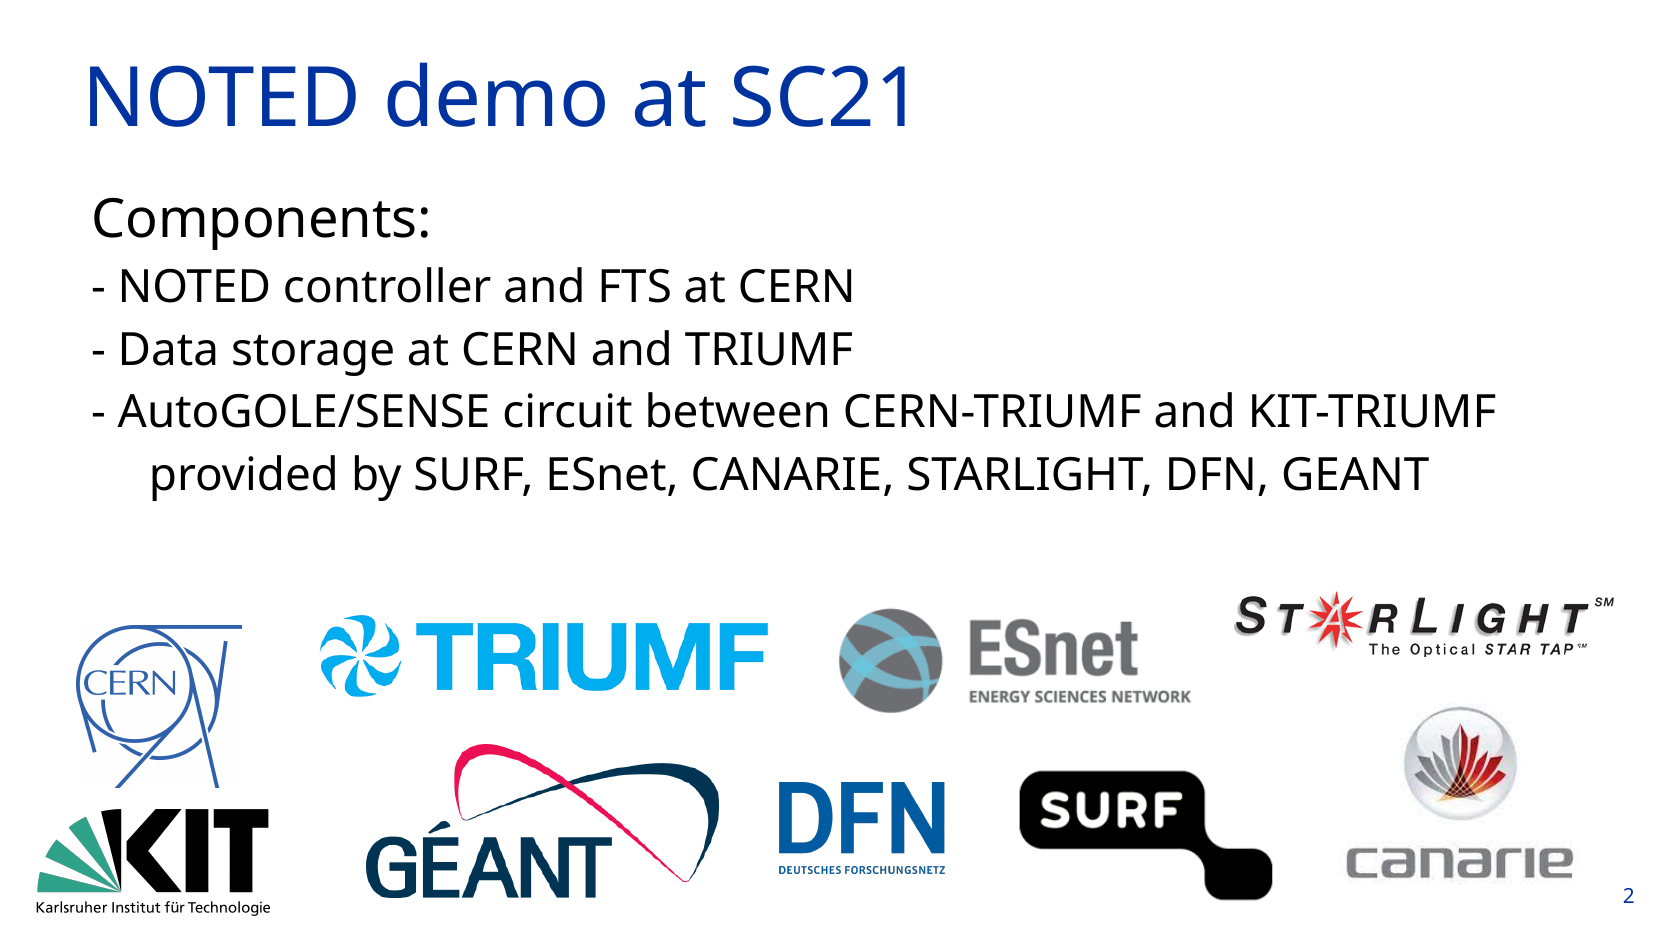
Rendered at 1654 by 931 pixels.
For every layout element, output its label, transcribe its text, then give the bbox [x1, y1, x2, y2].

title NOTED demo at SC21 [82, 37, 1571, 193]
picture [35, 803, 272, 928]
picture [779, 782, 945, 875]
picture [366, 744, 719, 898]
picture [76, 625, 242, 788]
text_box Components: - NOTED controller and FTS at CERN - Data storage at CERN and TRIUMF - AutoGOLE/SENSE circuit between CERN-TRIUMF and KIT-TRIUMF provided by SURF, ESnet, CANARIE, STARLIGHT, DFN, GEANT [76, 172, 1601, 925]
picture [315, 615, 768, 697]
picture [838, 578, 1654, 916]
